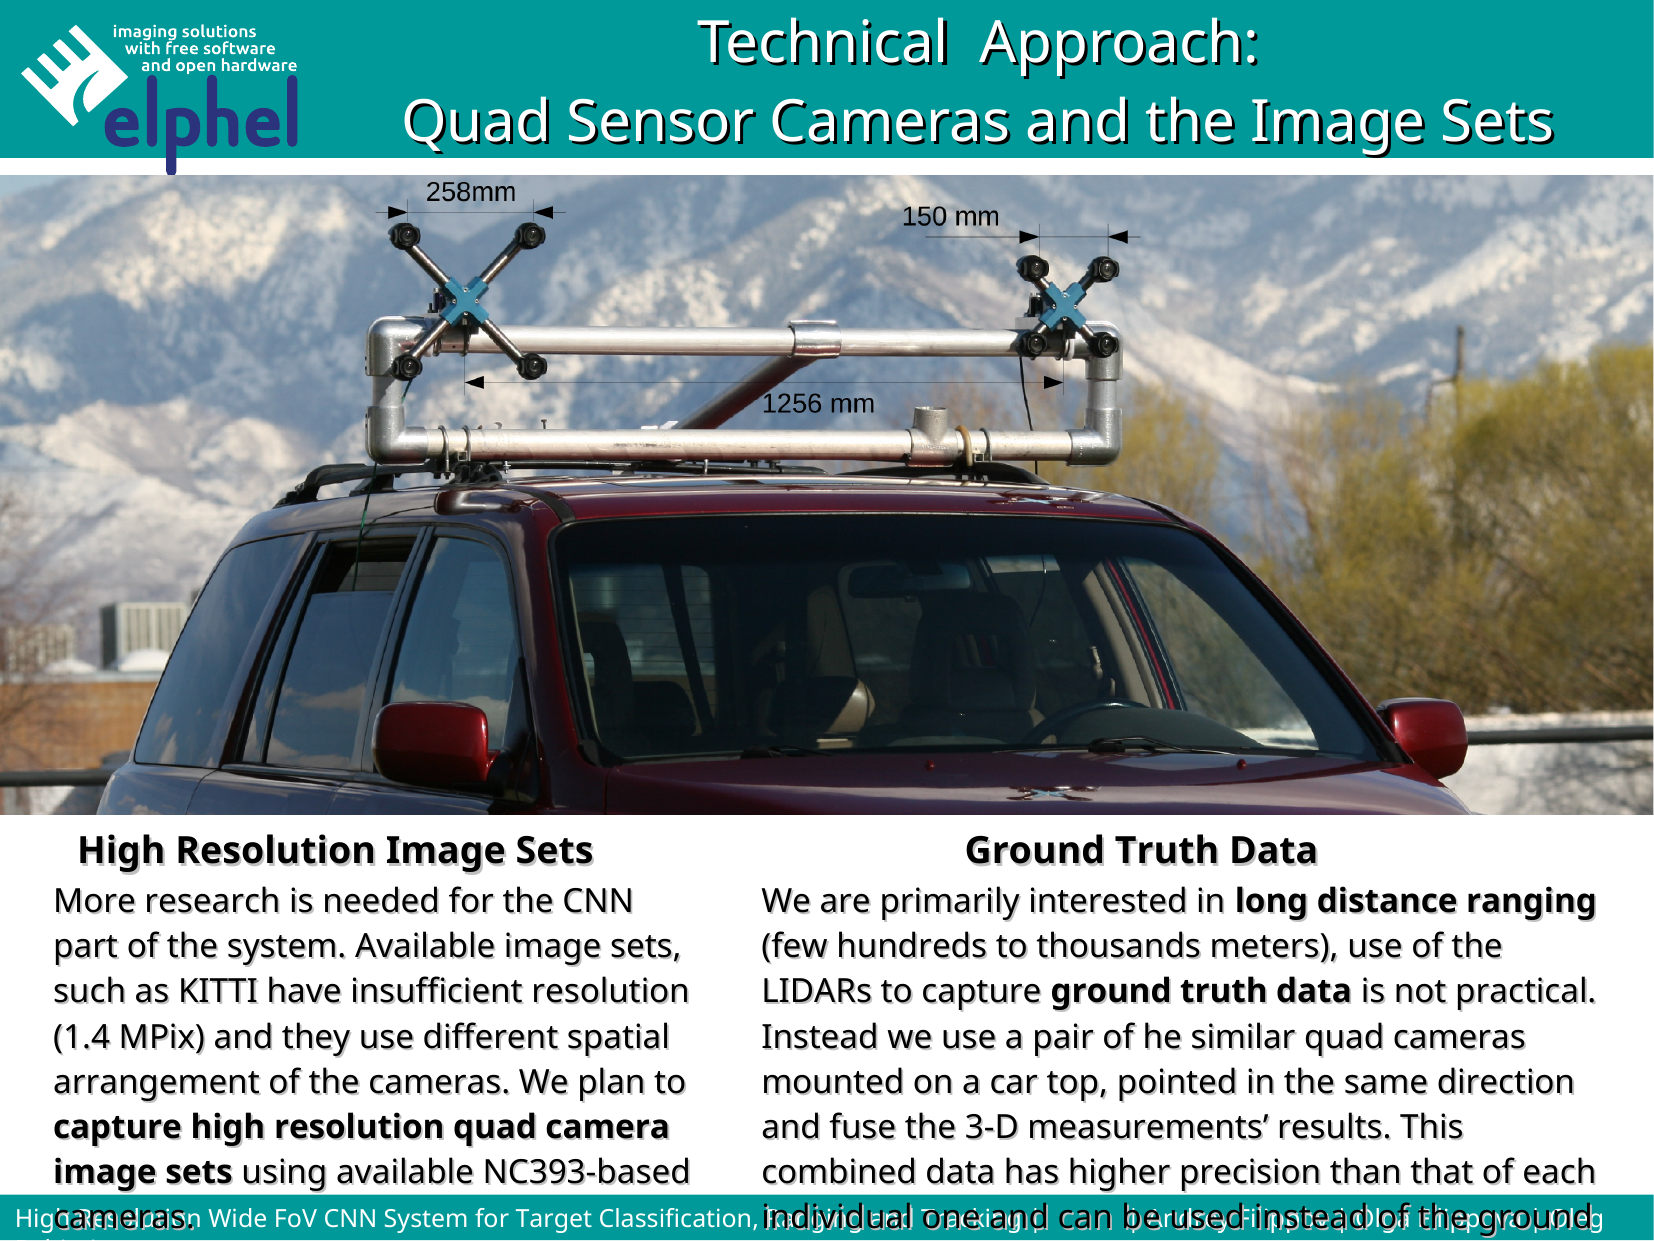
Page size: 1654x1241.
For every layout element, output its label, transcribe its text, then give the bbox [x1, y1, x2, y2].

text_box We are primarily interested in long distance ranging (few hundreds to thousands meters), use of the LIDARs to capture ground truth data is not practical. Instead we use a pair of he similar quad cameras mounted on a car top, pointed in the same direction and fuse the 3-D measurements’ results. This combined data has higher precision than that of each individual one and can be used instead of the ground truth data for them. [711, 869, 1628, 1201]
text_box High Resolution Image Sets [26, 816, 677, 882]
picture [0, 175, 1654, 815]
text_box More research is needed for the CNN part of the system. Available image sets, such as KITTI have insufficient resolution (1.4 MPix) and they use different spatial arrangement of the cameras. We plan to capture high resolution quad camera image sets using available NC393-based cameras. [3, 869, 711, 1187]
text_box Ground Truth Data [914, 816, 1413, 882]
title Technical Approach: Quad Sensor Cameras and the Image Sets [314, 0, 1643, 158]
text_box [58, 815, 782, 869]
